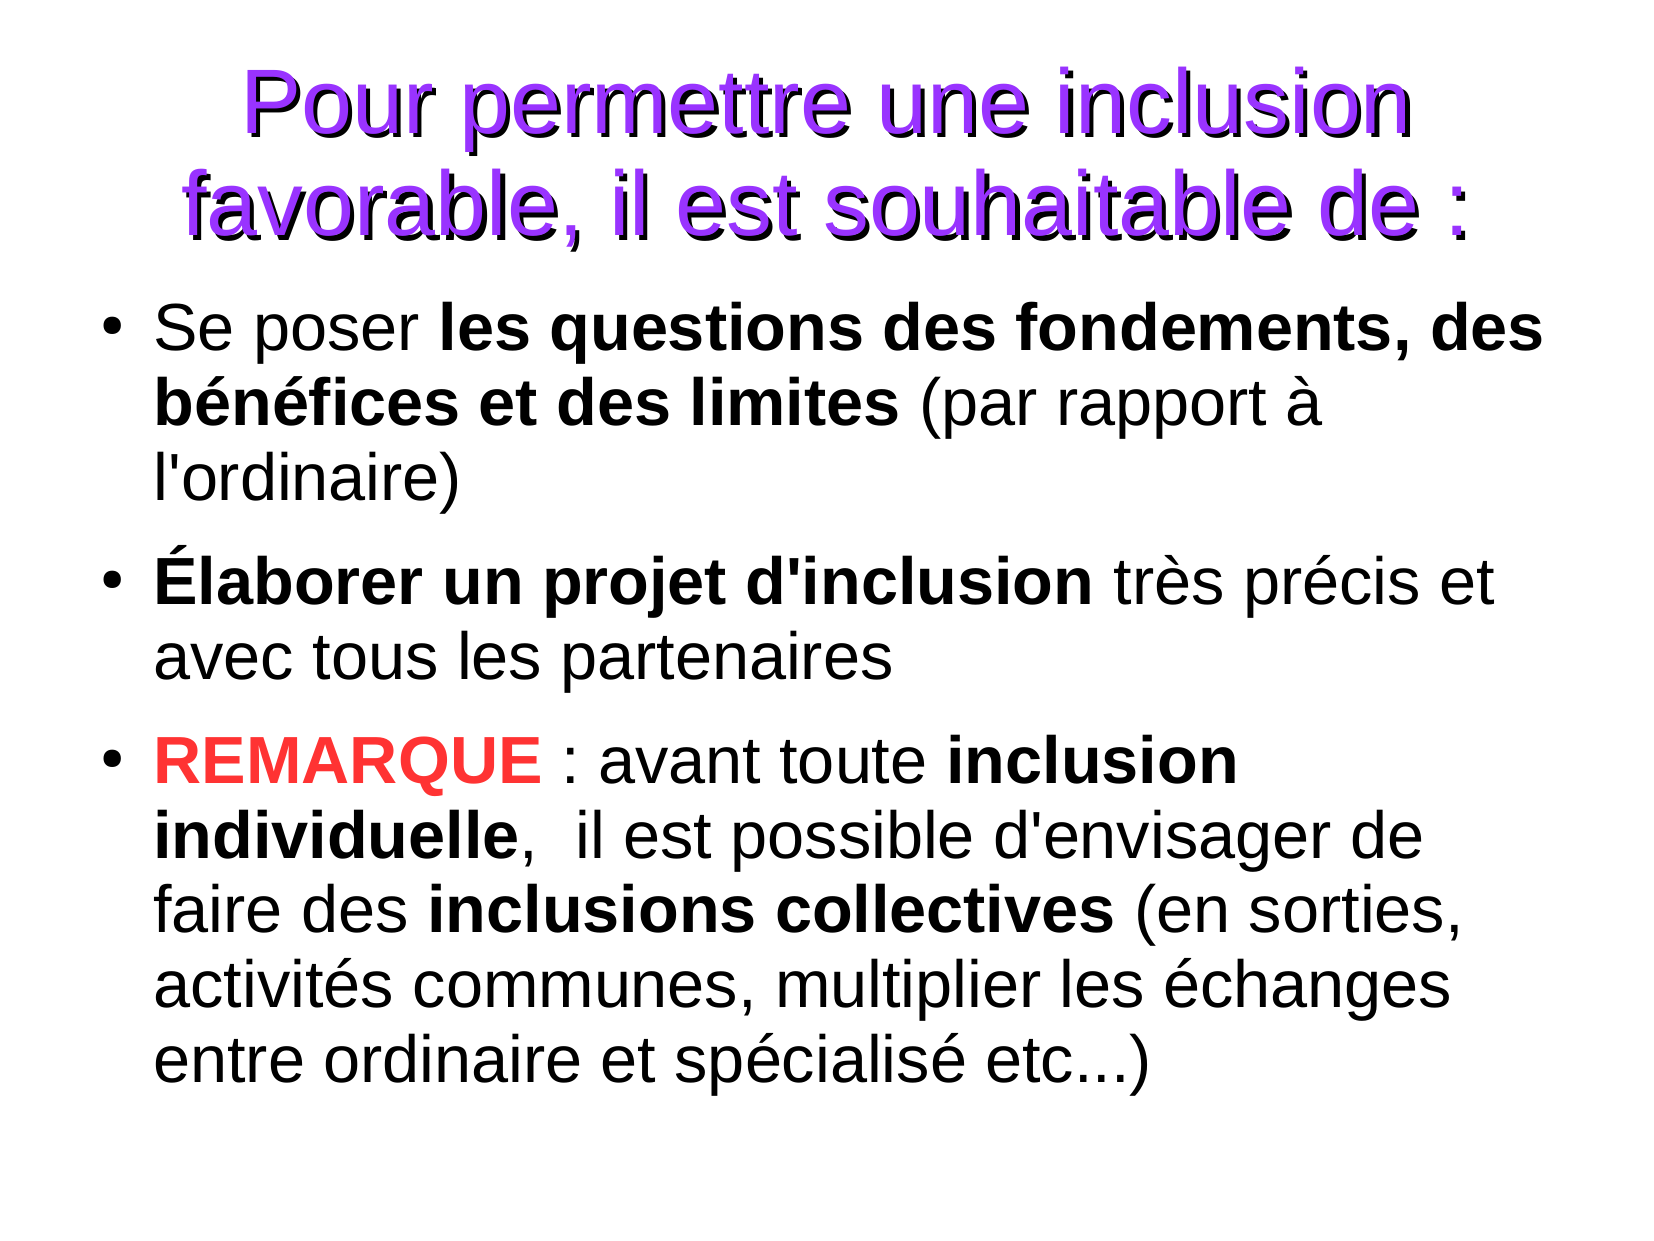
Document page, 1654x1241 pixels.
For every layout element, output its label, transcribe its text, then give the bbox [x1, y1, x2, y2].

title Pour permettre une inclusion favorable, il est souhaitable de : [82, 49, 1571, 257]
list Se poser les questions des fondements, des bénéfices et des limites (par rapport à l'ordinaire) Élaborer un projet d'inclusion très précis et avec tous les partenaires REMARQUE : avant toute inclusion individuelle, il est possible d'envisager de faire des inclusions collectives (en sorties, activités communes, multiplier les échanges entre ordinaire et spécialisé etc...) [82, 290, 1571, 1109]
